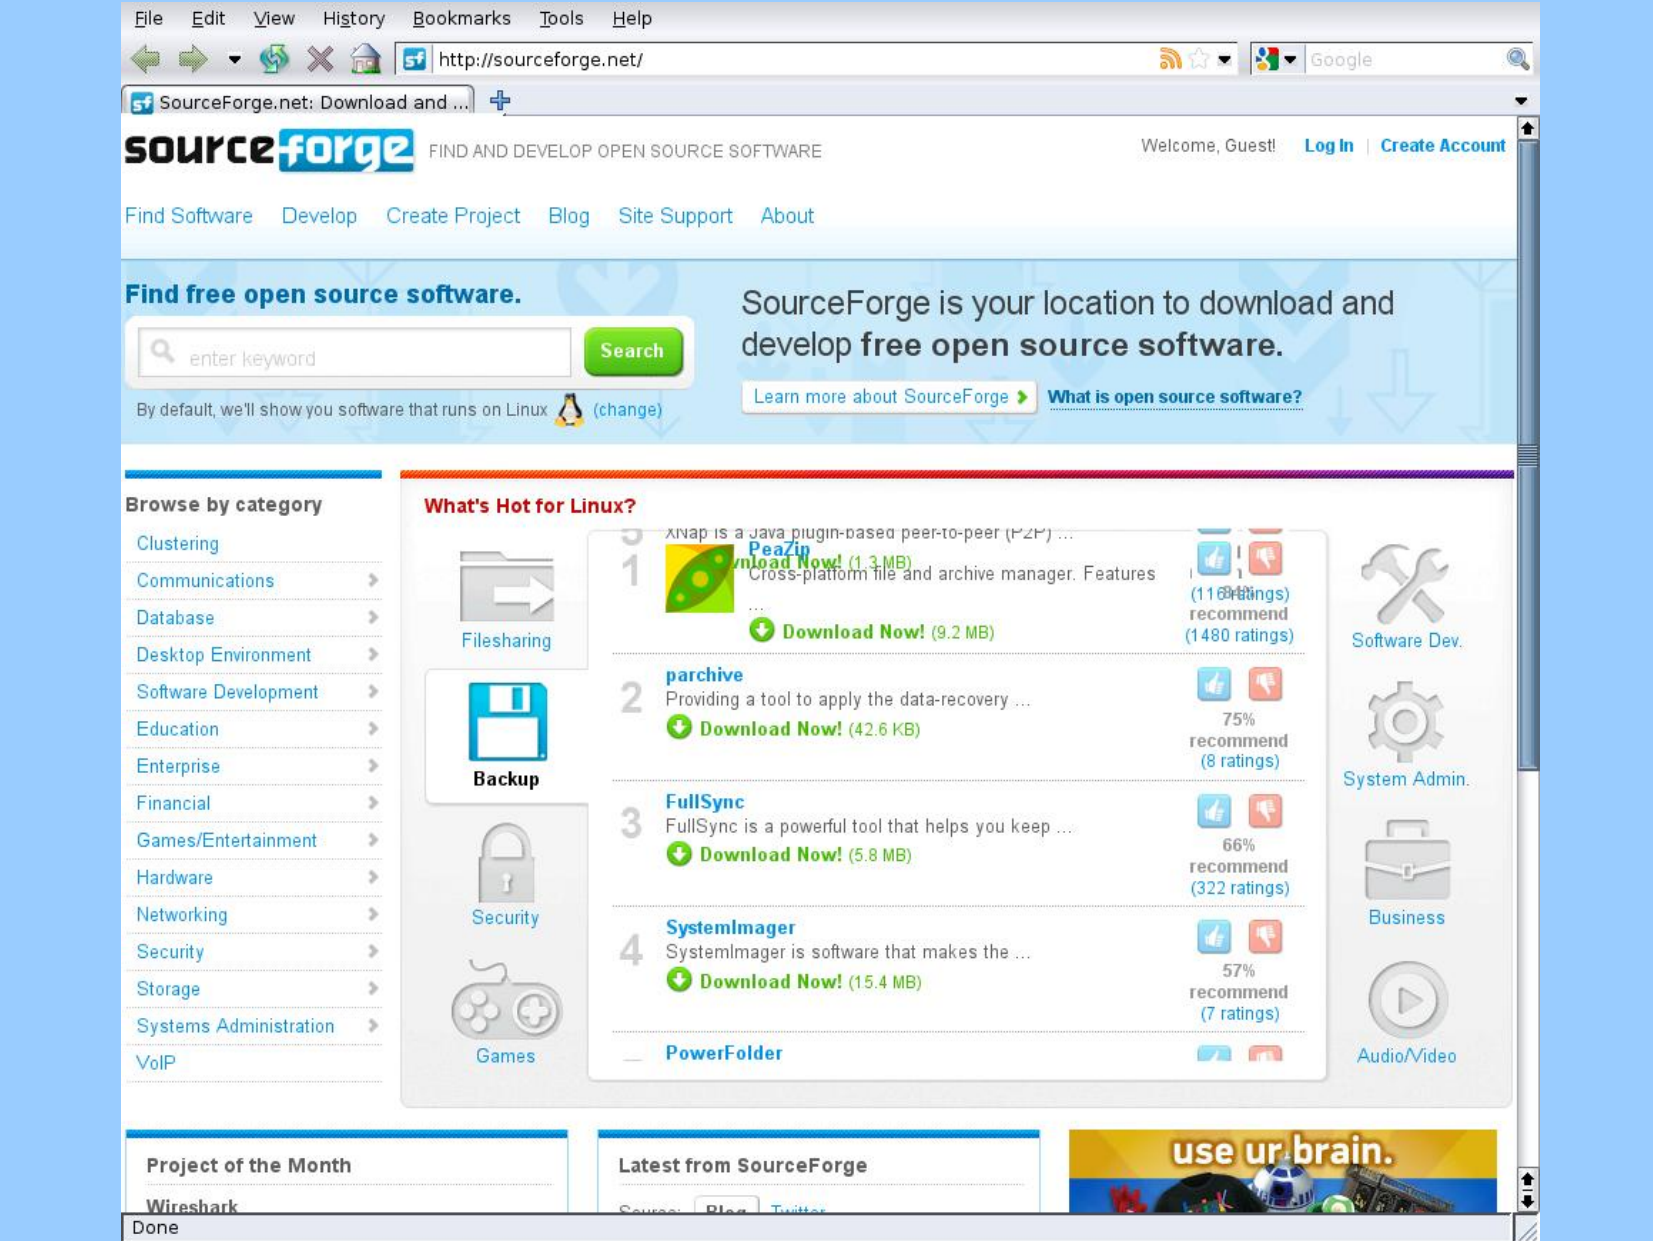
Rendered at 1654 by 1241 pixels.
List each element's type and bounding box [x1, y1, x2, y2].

picture [121, 2, 1540, 1241]
